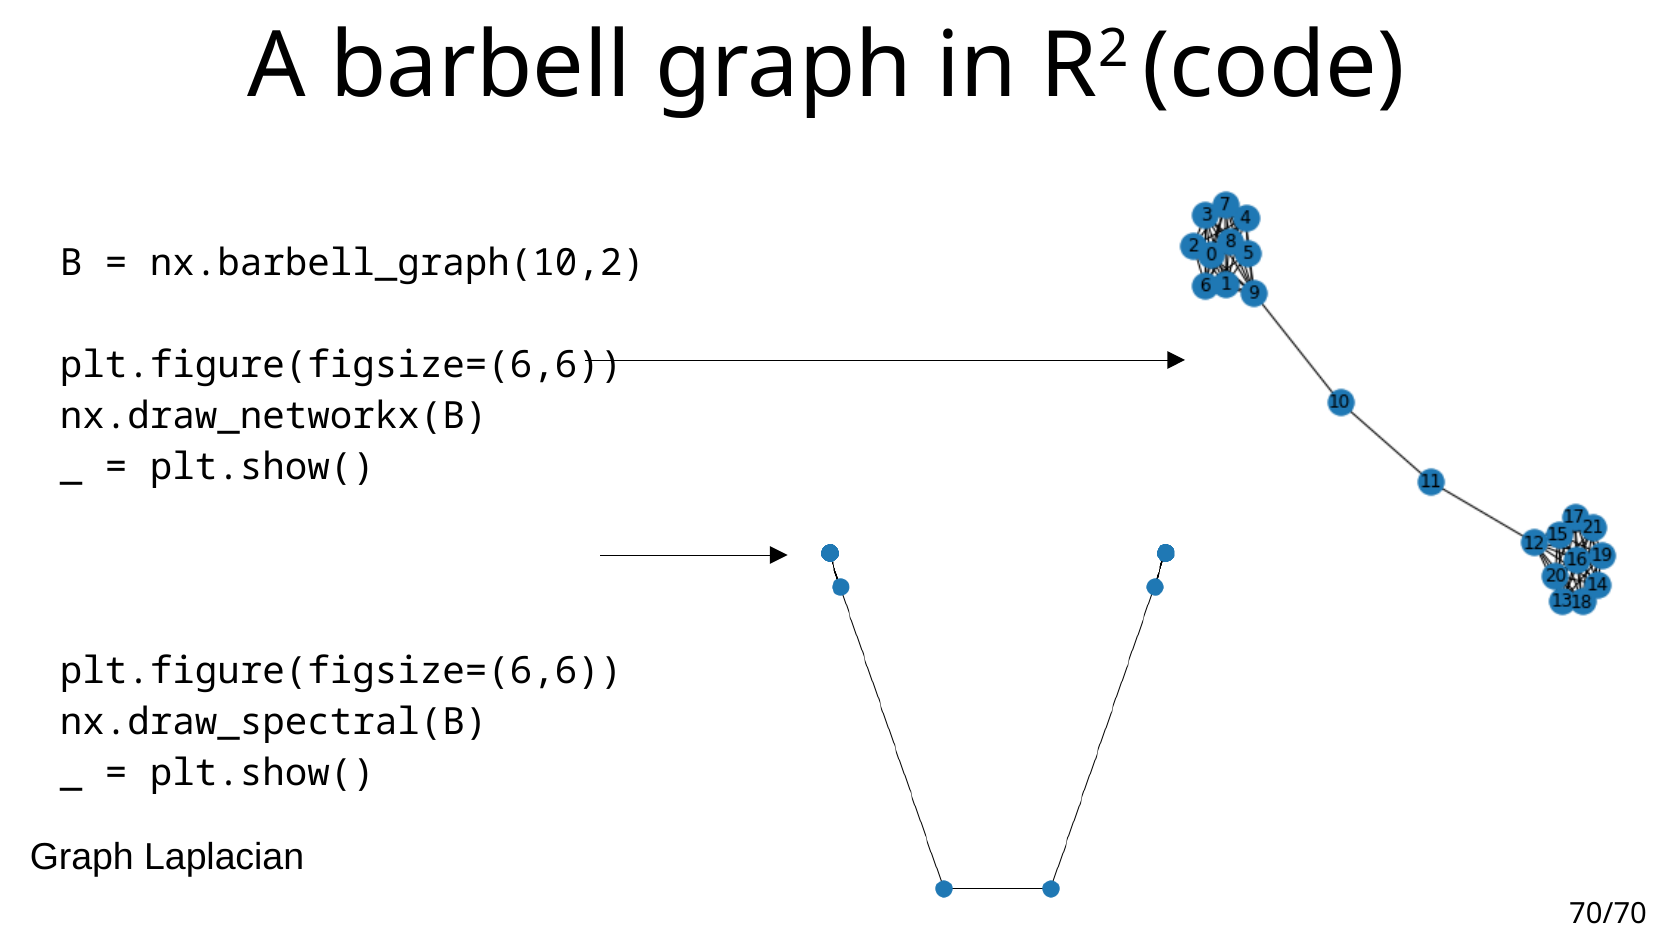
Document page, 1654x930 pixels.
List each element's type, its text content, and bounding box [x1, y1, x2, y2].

title A barbell graph in R2 (code) [82, 0, 1571, 126]
picture [787, 173, 1636, 930]
text_box B = nx.barbell_graph(10,2) plt.figure(figsize=(6,6)) nx.draw_networkx(B) _ = plt.show() plt.figure(figsize=(6,6)) nx.draw_spectral(B) _ = plt.show() [45, 228, 721, 828]
text_box Graph Laplacian [15, 828, 871, 901]
